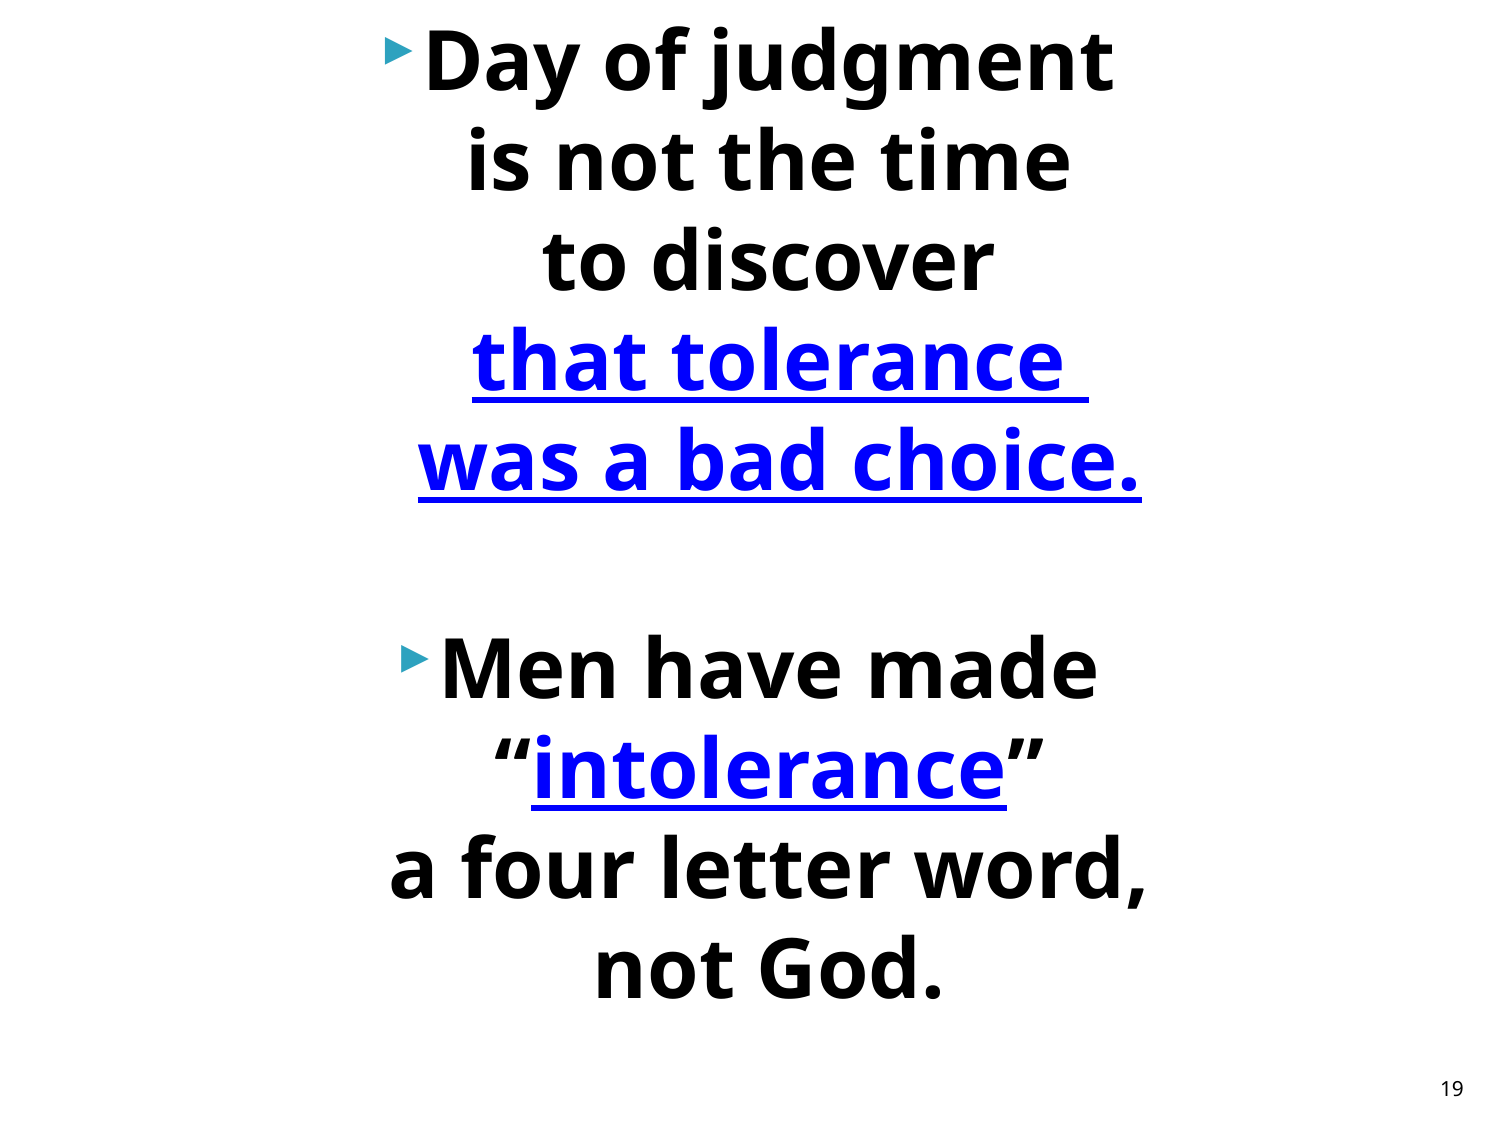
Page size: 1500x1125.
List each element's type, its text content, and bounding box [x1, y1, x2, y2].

list Day of judgment is not the time to discover that tolerance was a bad choice. Men have made “intolerance” a four letter word, not God. [0, 0, 1500, 1125]
slide_number <number> [1418, 1051, 1479, 1112]
